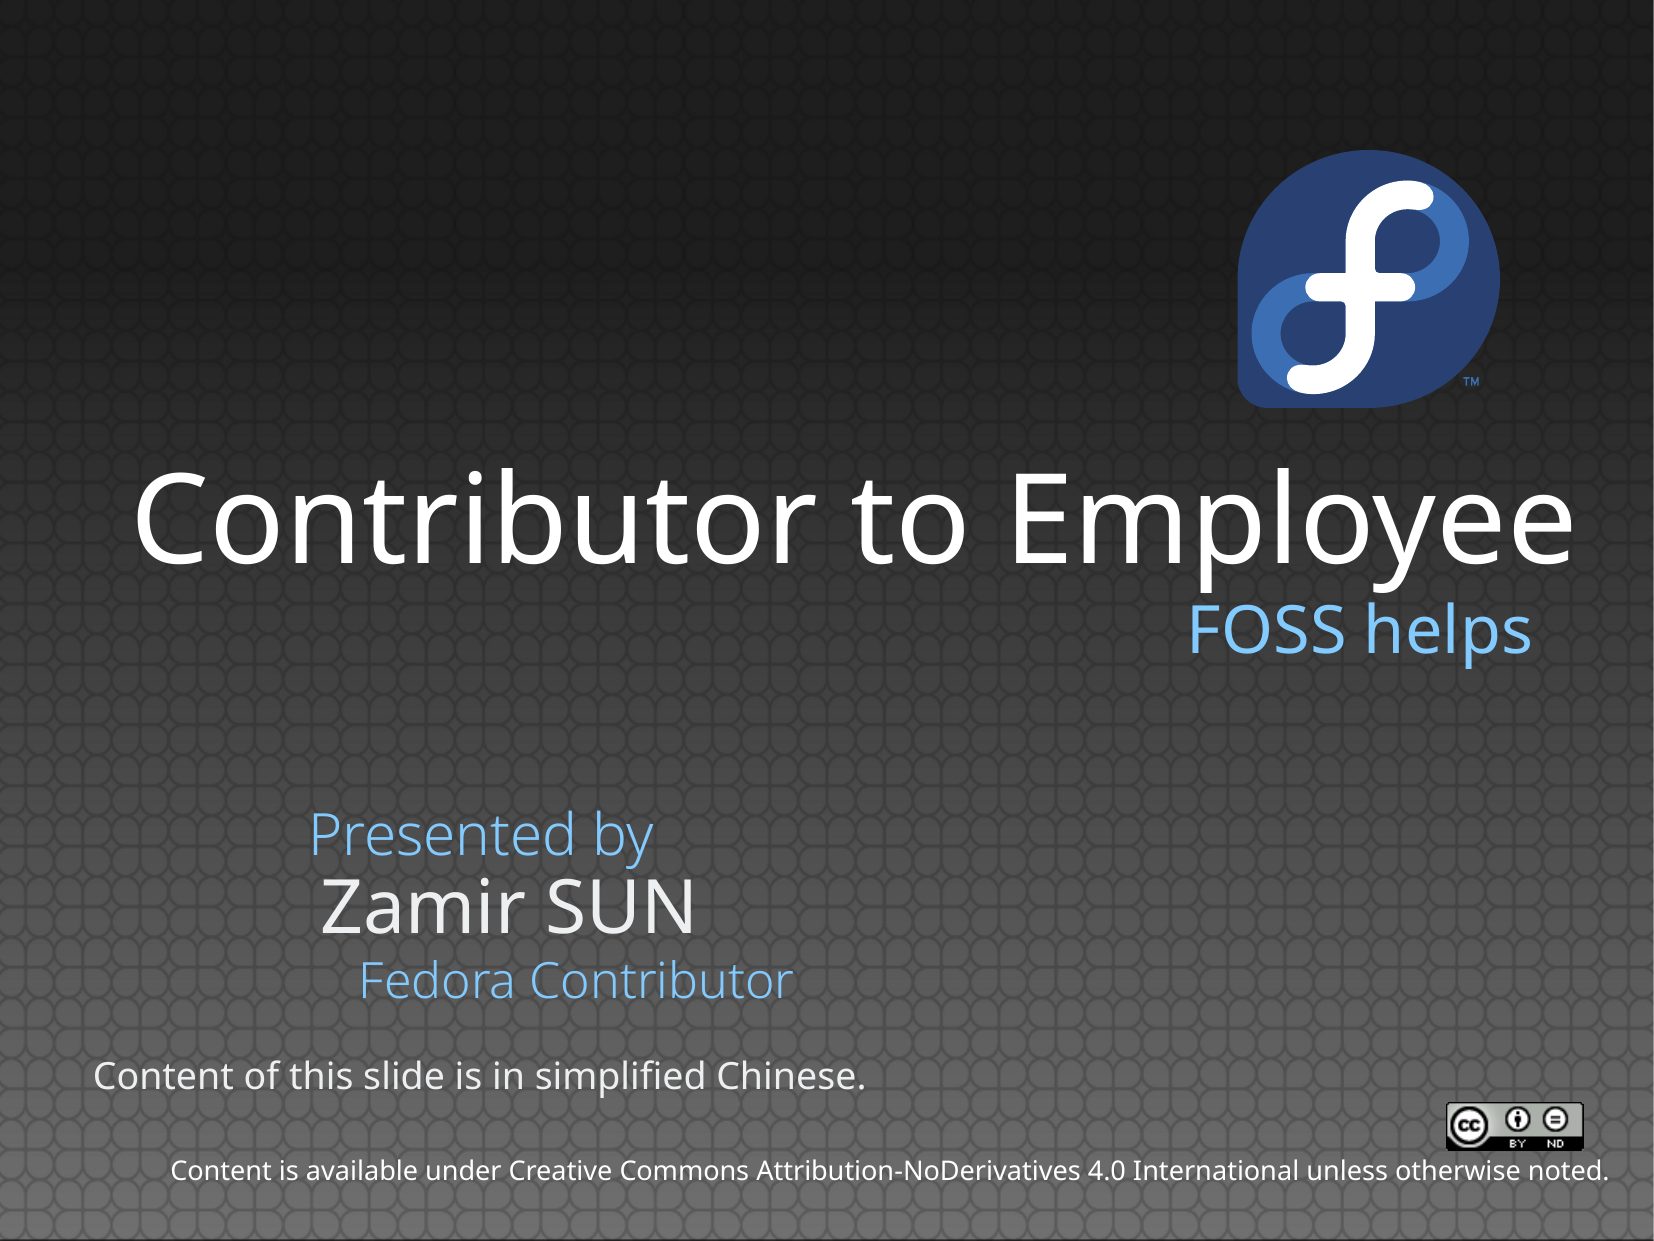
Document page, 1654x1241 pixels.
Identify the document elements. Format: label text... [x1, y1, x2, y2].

text_box Content is available under Creative Commons Attribution-NoDerivatives 4.0 International unless otherwise noted. [63, 1144, 1625, 1215]
text_box Contributor to Employee [14, 422, 1626, 565]
text_box Zamir SUN [305, 846, 1057, 938]
text_box Presented by [293, 785, 694, 860]
text_box Content of this slide is in simplified Chinese. [78, 1042, 852, 1101]
subtitle FOSS helps [187, 585, 1534, 670]
picture [0, 0, 1654, 1241]
text_box Fedora Contributor [344, 938, 848, 1022]
